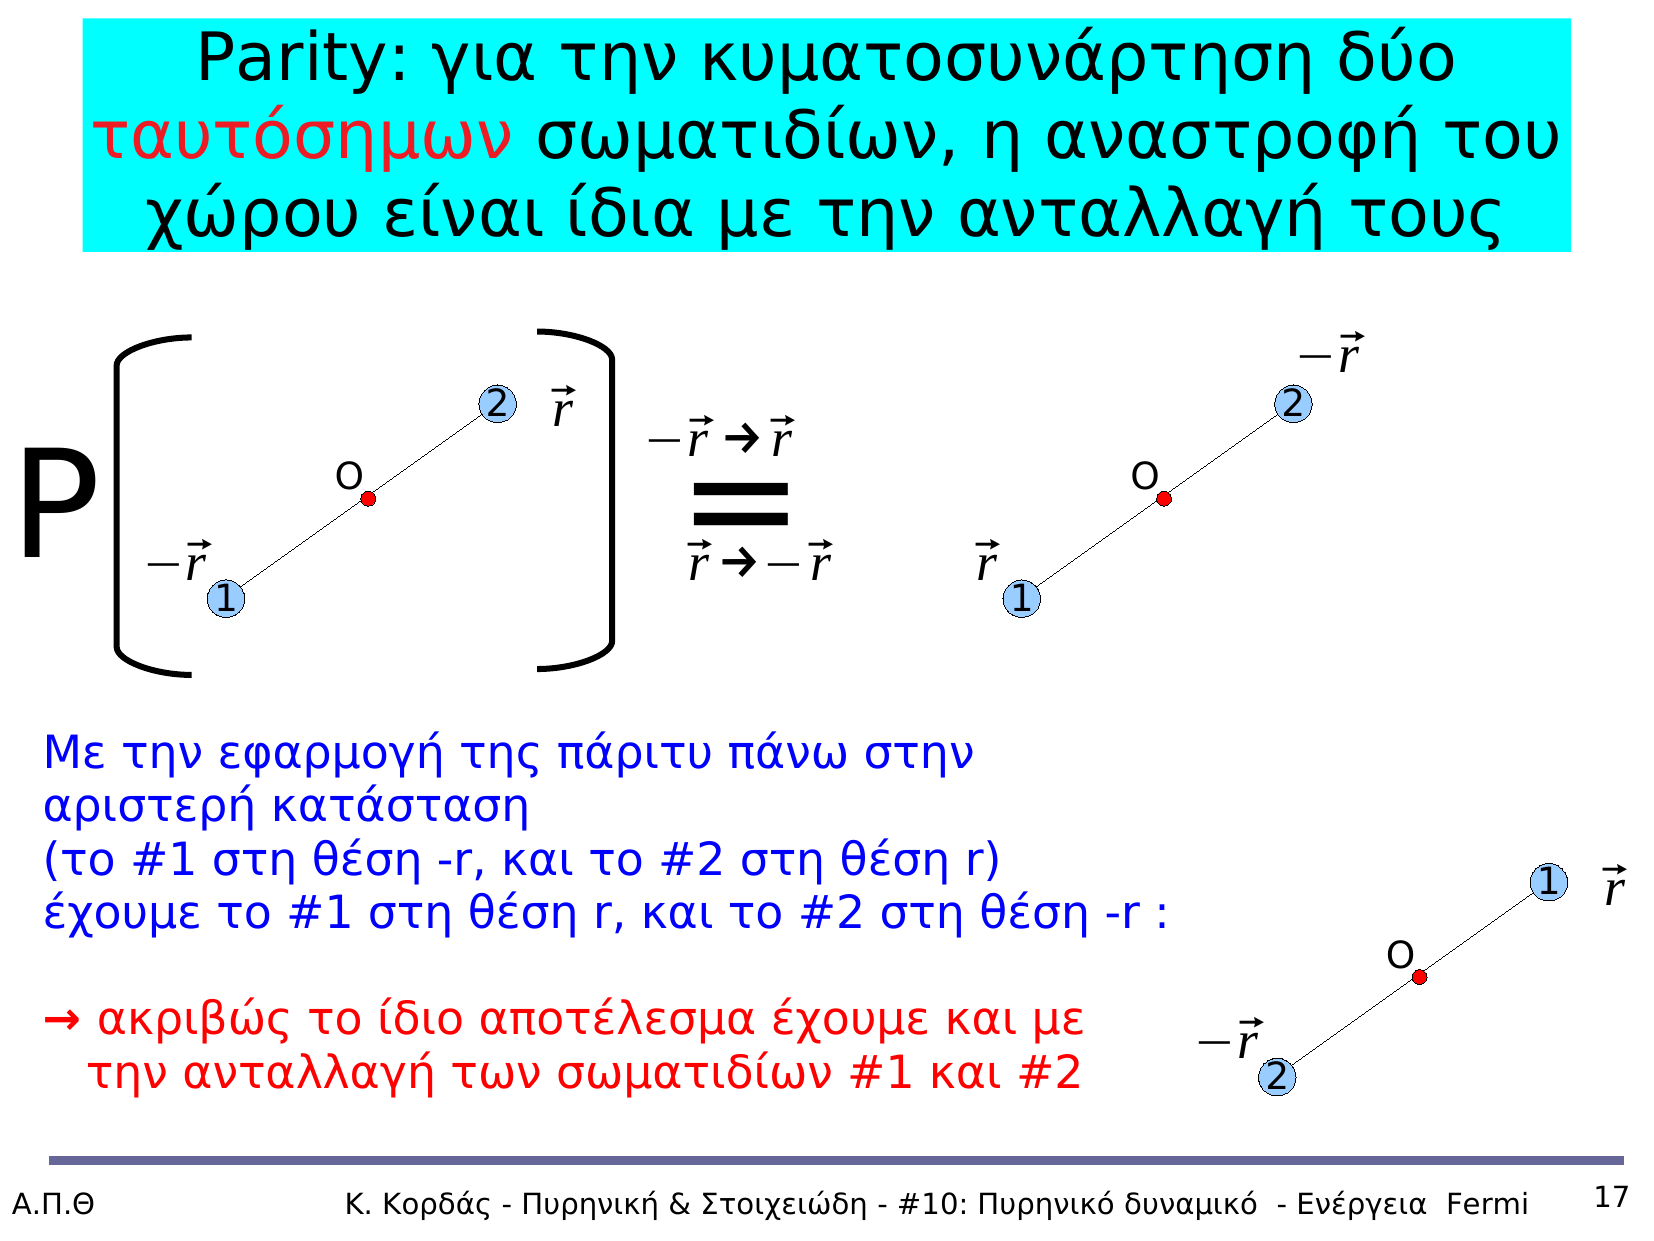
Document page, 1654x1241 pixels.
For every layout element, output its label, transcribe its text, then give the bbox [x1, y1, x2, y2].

chart [959, 533, 1016, 594]
chart [128, 533, 228, 594]
text_box Ο [319, 447, 379, 507]
chart [1281, 325, 1381, 386]
text_box 1 [1002, 579, 1041, 618]
text_box 1 [1530, 863, 1568, 901]
text_box 2 [1258, 1058, 1297, 1096]
text_box 2 [1274, 386, 1313, 423]
chart [1179, 1011, 1279, 1072]
text_box Ο [1115, 447, 1175, 507]
chart [671, 533, 850, 594]
text_box = [663, 404, 819, 595]
title Parity: για την κυματοσυνάρτηση δύο ταυτόσημων σωματιδίων, η αναστροφή του χώρου είναι ίδια με την ανταλλαγή τους [82, 18, 1571, 252]
chart [630, 409, 811, 470]
chart [536, 379, 593, 440]
text_box P [0, 410, 113, 601]
chart [1587, 858, 1644, 919]
text_box 2 [478, 384, 517, 423]
text_box Με την εφαρμογή της πάριτυ πάνω στην αριστερή κατάσταση (το #1 στη θέση -r, και το #2 στη θέση r) έχουμε το #1 στη θέση r, και το #2 στη θέση -r : → ακριβώς το ίδιο αποτέλεσμα έχουμε και με την ανταλλαγή των σωματιδίων #1 και #2 [27, 718, 1191, 1108]
text_box Ο [1371, 926, 1431, 985]
text_box 1 [207, 580, 245, 618]
